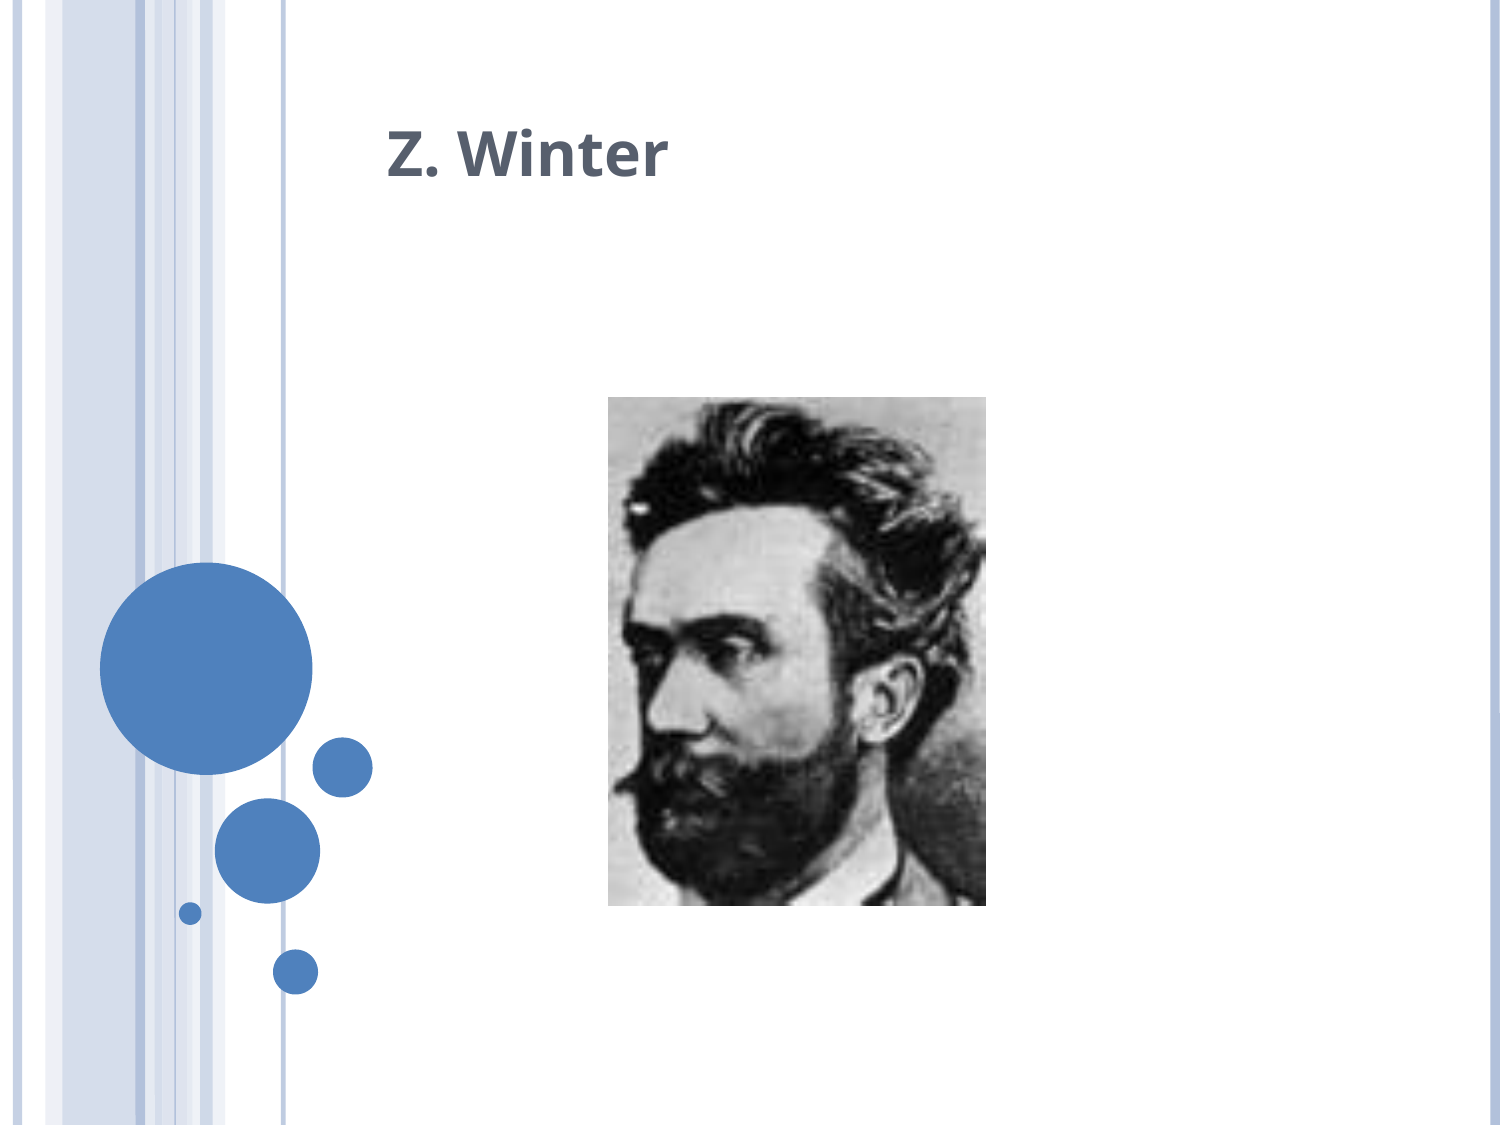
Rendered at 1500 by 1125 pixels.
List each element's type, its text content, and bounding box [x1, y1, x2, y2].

title Z. Winter [371, 66, 1385, 197]
picture [608, 397, 986, 906]
